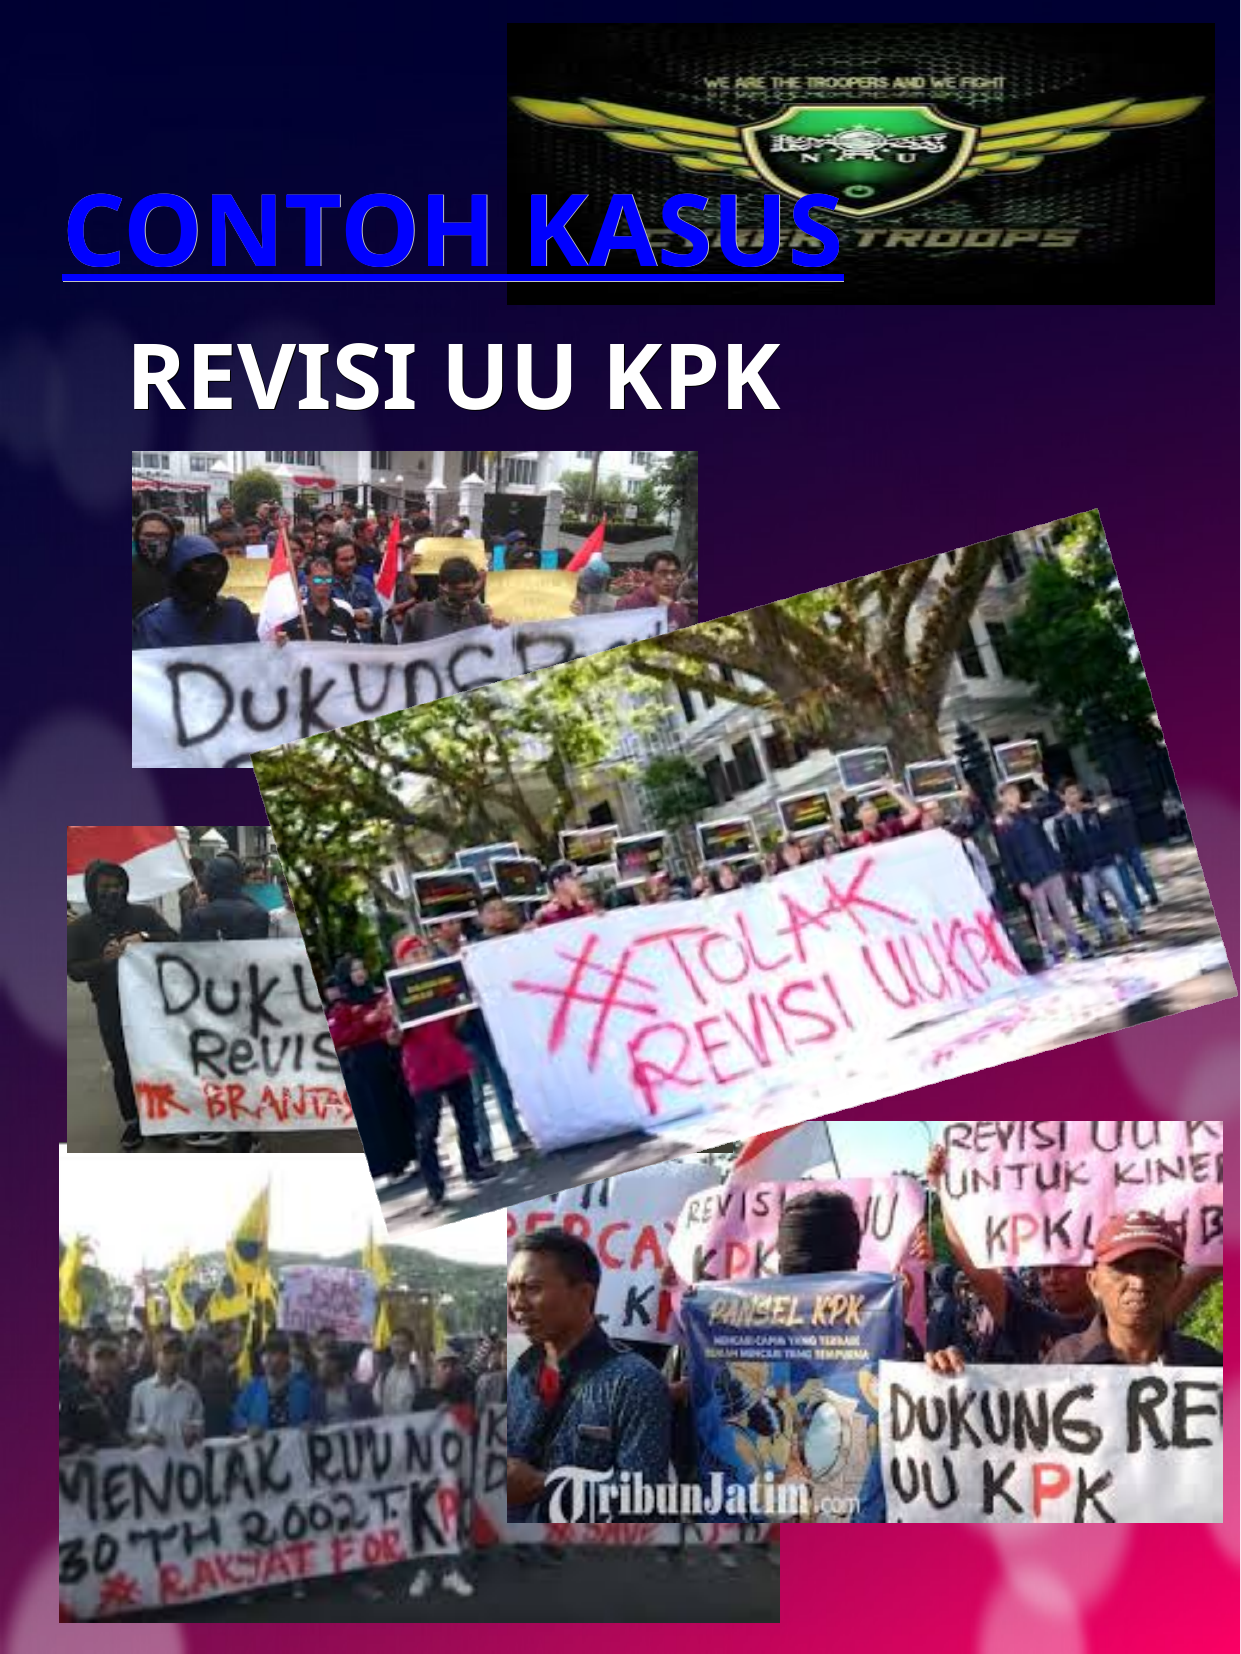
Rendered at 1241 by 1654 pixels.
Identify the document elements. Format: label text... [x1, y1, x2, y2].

list REVISI UU KPK [62, 366, 1179, 438]
title CONTOH KASUS [62, 89, 1179, 366]
picture [0, 0, 1241, 1654]
